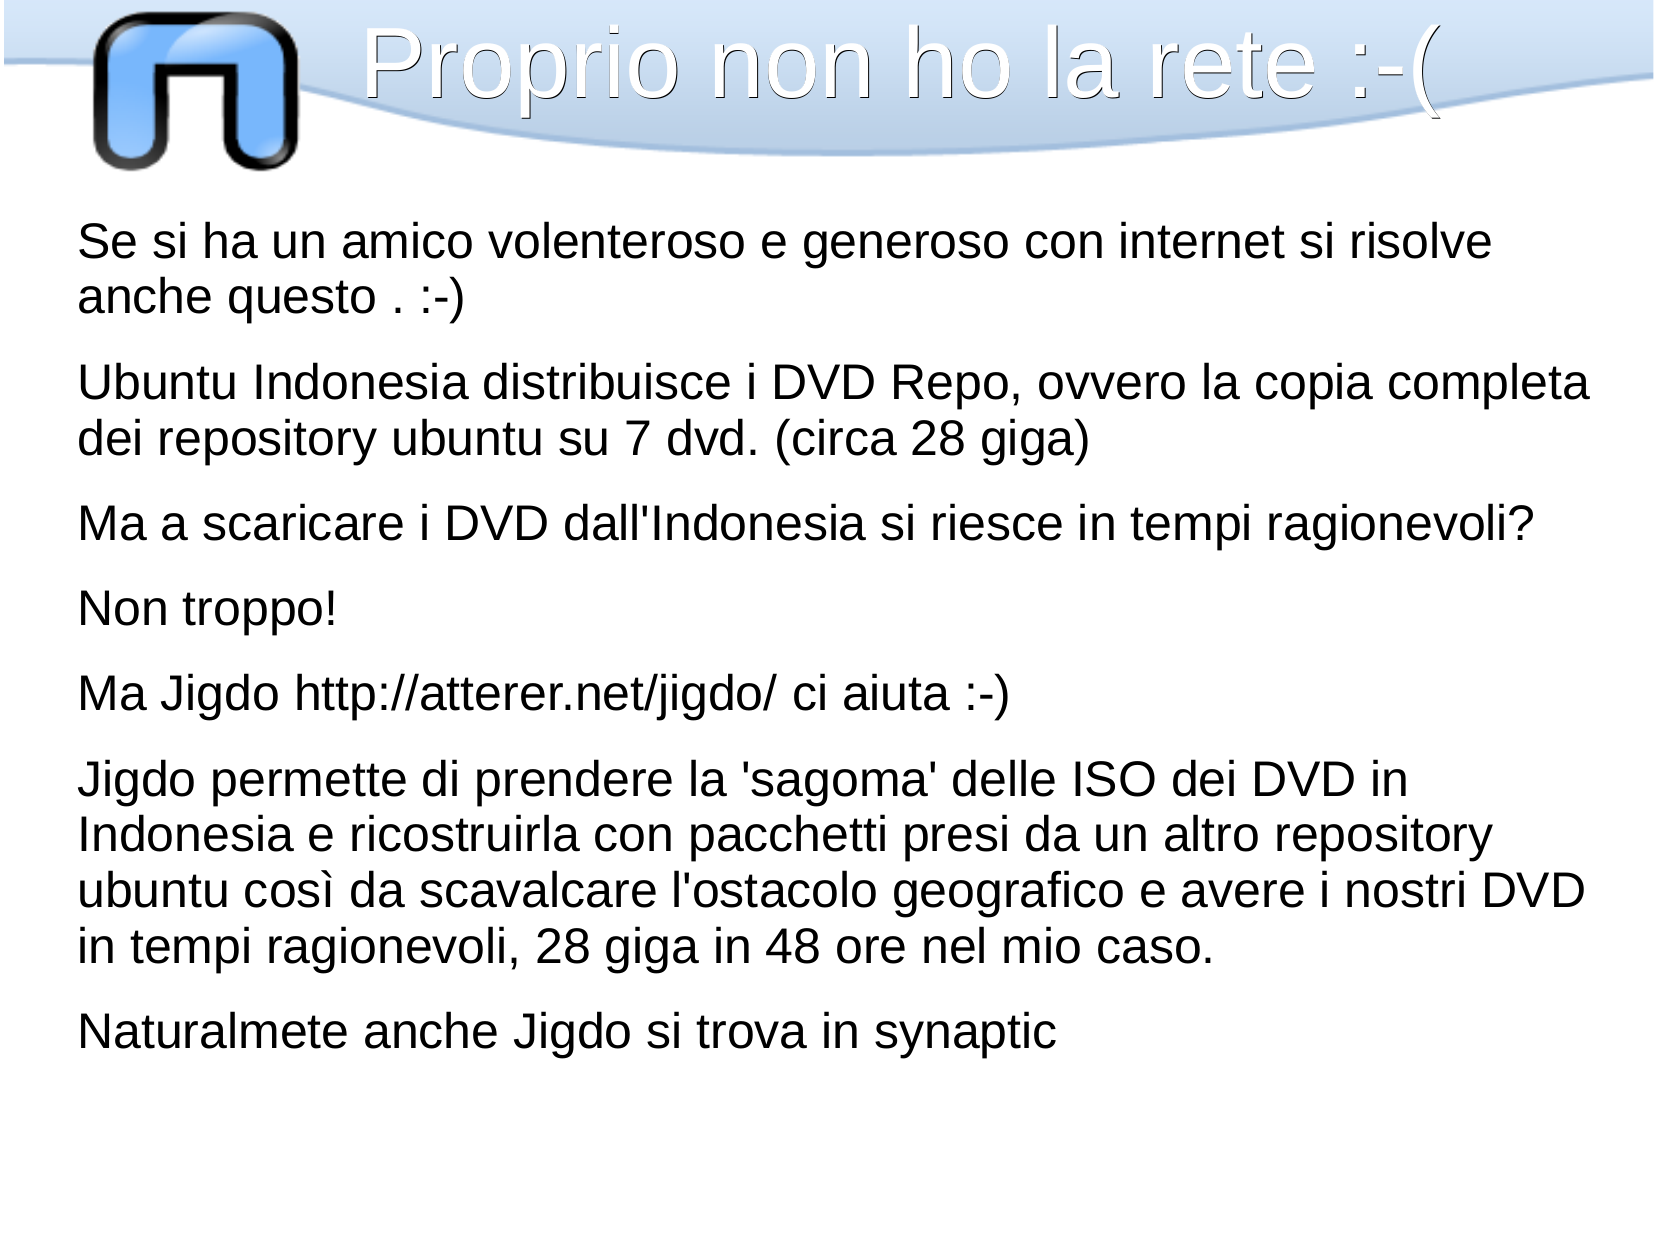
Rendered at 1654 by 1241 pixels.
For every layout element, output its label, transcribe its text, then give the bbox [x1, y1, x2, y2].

list Se si ha un amico volenteroso e generoso con internet si risolve anche questo . :-) Ubuntu Indonesia distribuisce i DVD Repo, ovvero la copia completa dei repository ubuntu su 7 dvd. (circa 28 giga) Ma a scaricare i DVD dall'Indonesia si riesce in tempi ragionevoli? Non troppo! Ma Jigdo http://atterer.net/jigdo/ ci aiuta :-) Jigdo permette di prendere la 'sagoma' delle ISO dei DVD in Indonesia e ricostruirla con pacchetti presi da un altro repository ubuntu così da scavalcare l'ostacolo geografico e avere i nostri DVD in tempi ragionevoli, 28 giga in 48 ore nel mio caso. Naturalmete anche Jigdo si trova in synaptic [29, 206, 1625, 1241]
picture [0, 0, 1654, 1241]
text_box Proprio non ho la rete :-( [295, 0, 1506, 139]
